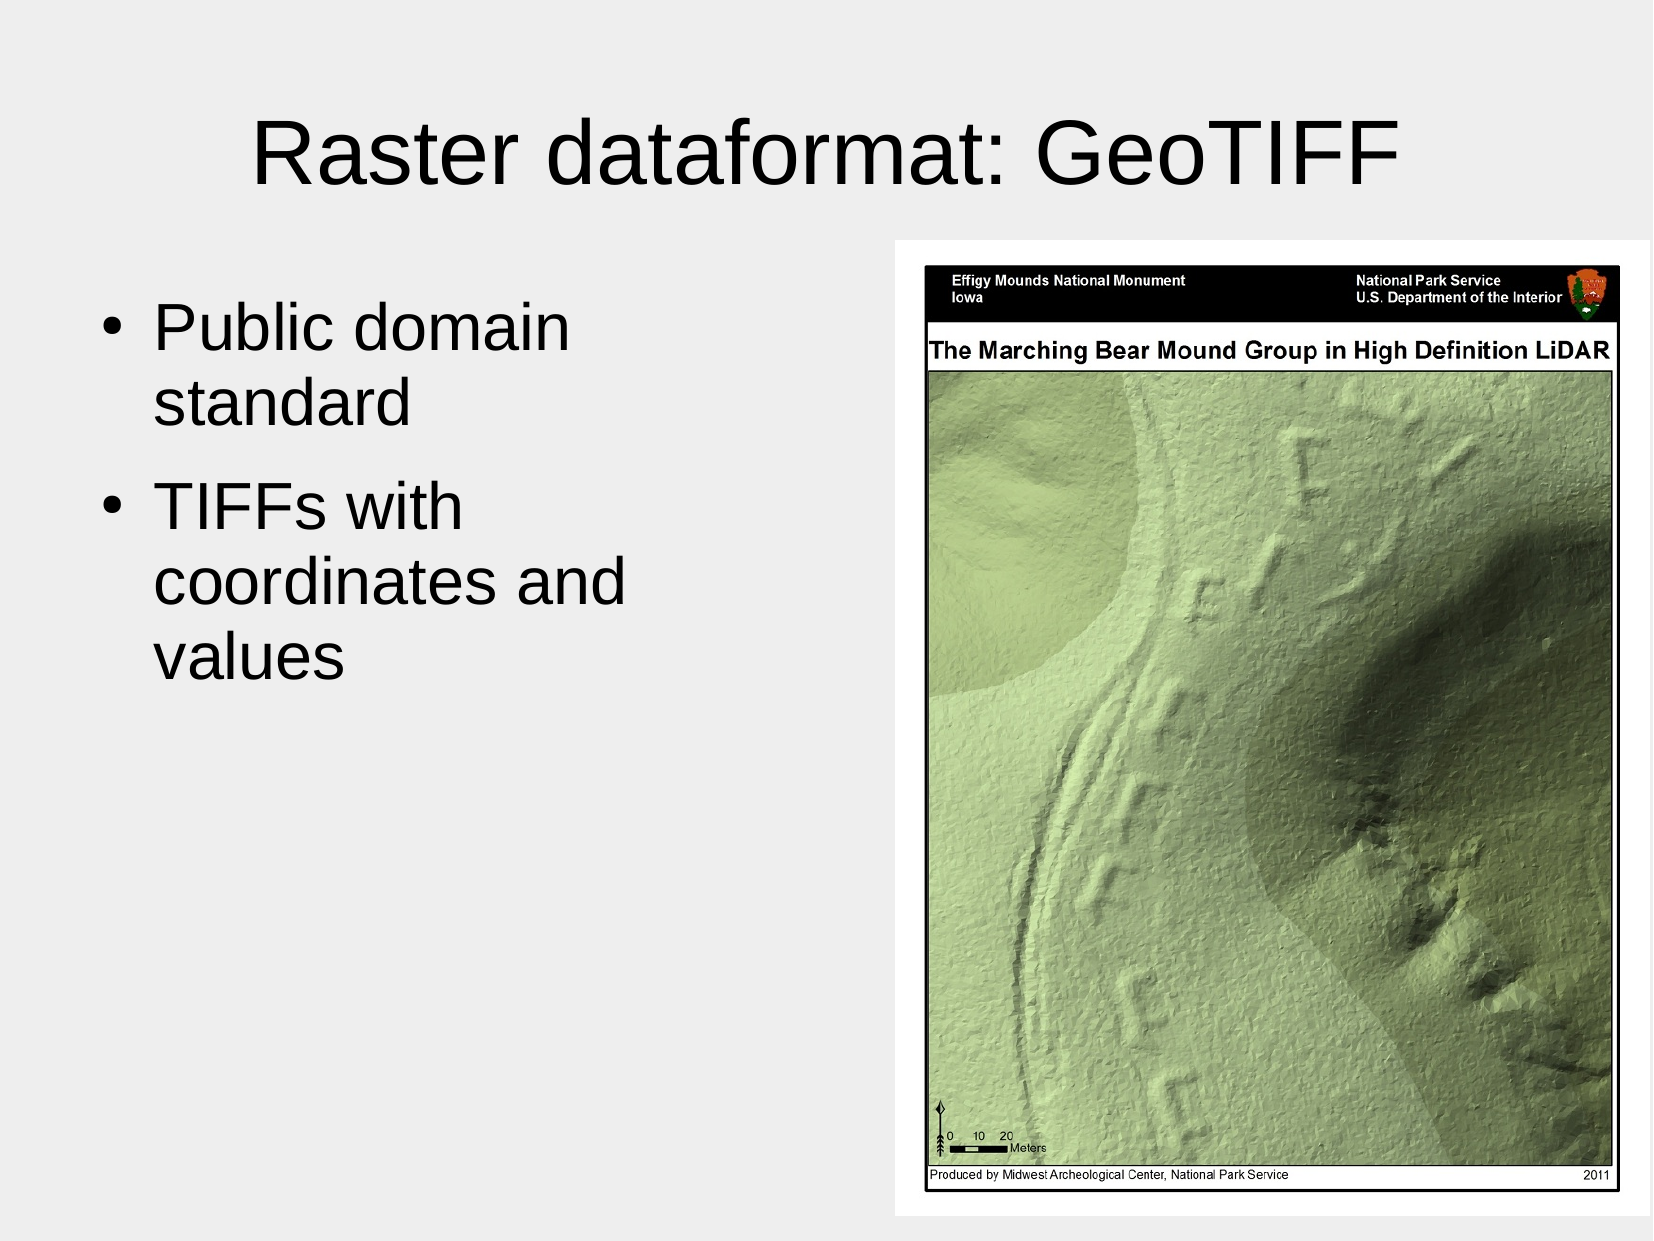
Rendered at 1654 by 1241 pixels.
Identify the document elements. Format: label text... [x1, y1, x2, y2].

picture [895, 240, 1650, 1216]
title Raster dataformat: GeoTIFF [82, 49, 1571, 257]
list Public domain standard TIFFs with coordinates and values [82, 290, 630, 1141]
